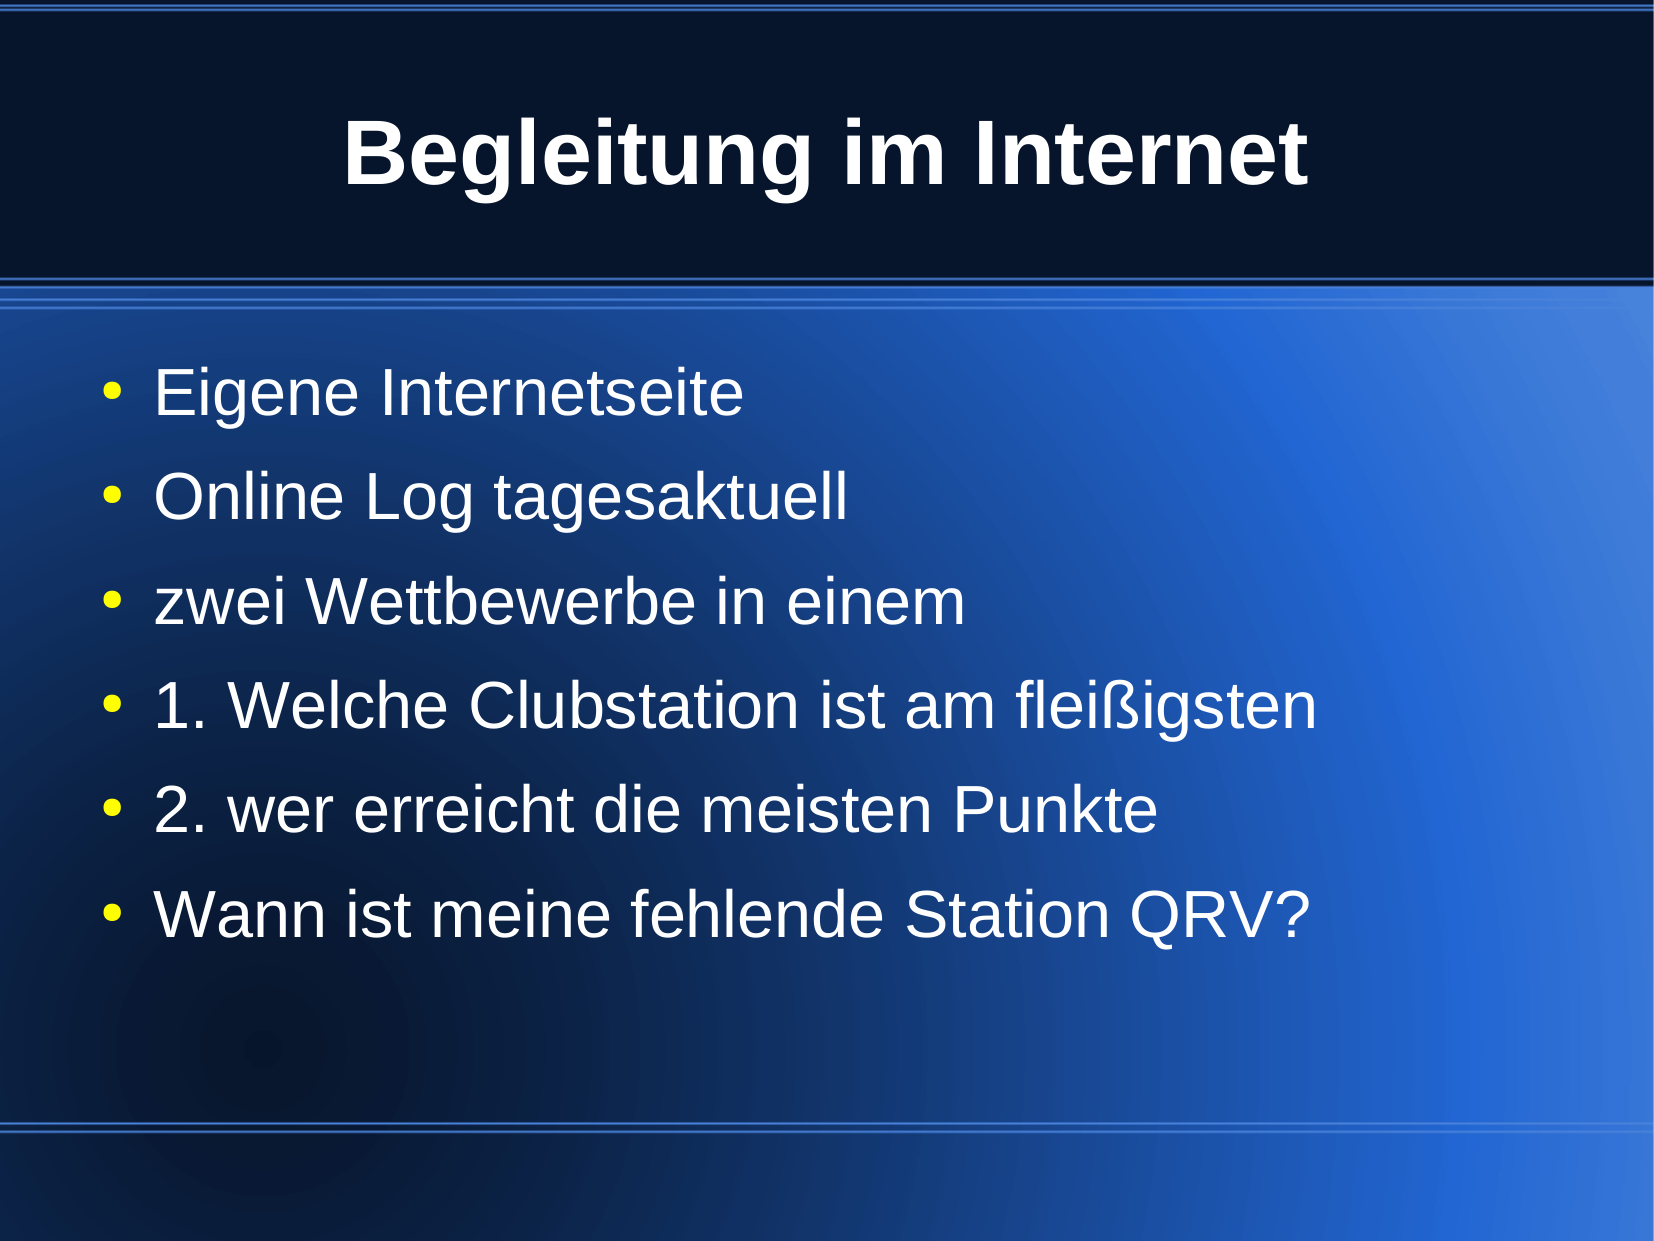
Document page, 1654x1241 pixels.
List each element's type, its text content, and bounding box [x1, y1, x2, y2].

title Begleitung im Internet [82, 49, 1571, 257]
list Eigene Internetseite Online Log tagesaktuell zwei Wettbewerbe in einem 1. Welche Clubstation ist am fleißigsten 2. wer erreicht die meisten Punkte Wann ist meine fehlende Station QRV? [82, 355, 1571, 1058]
picture [0, 0, 1654, 1241]
